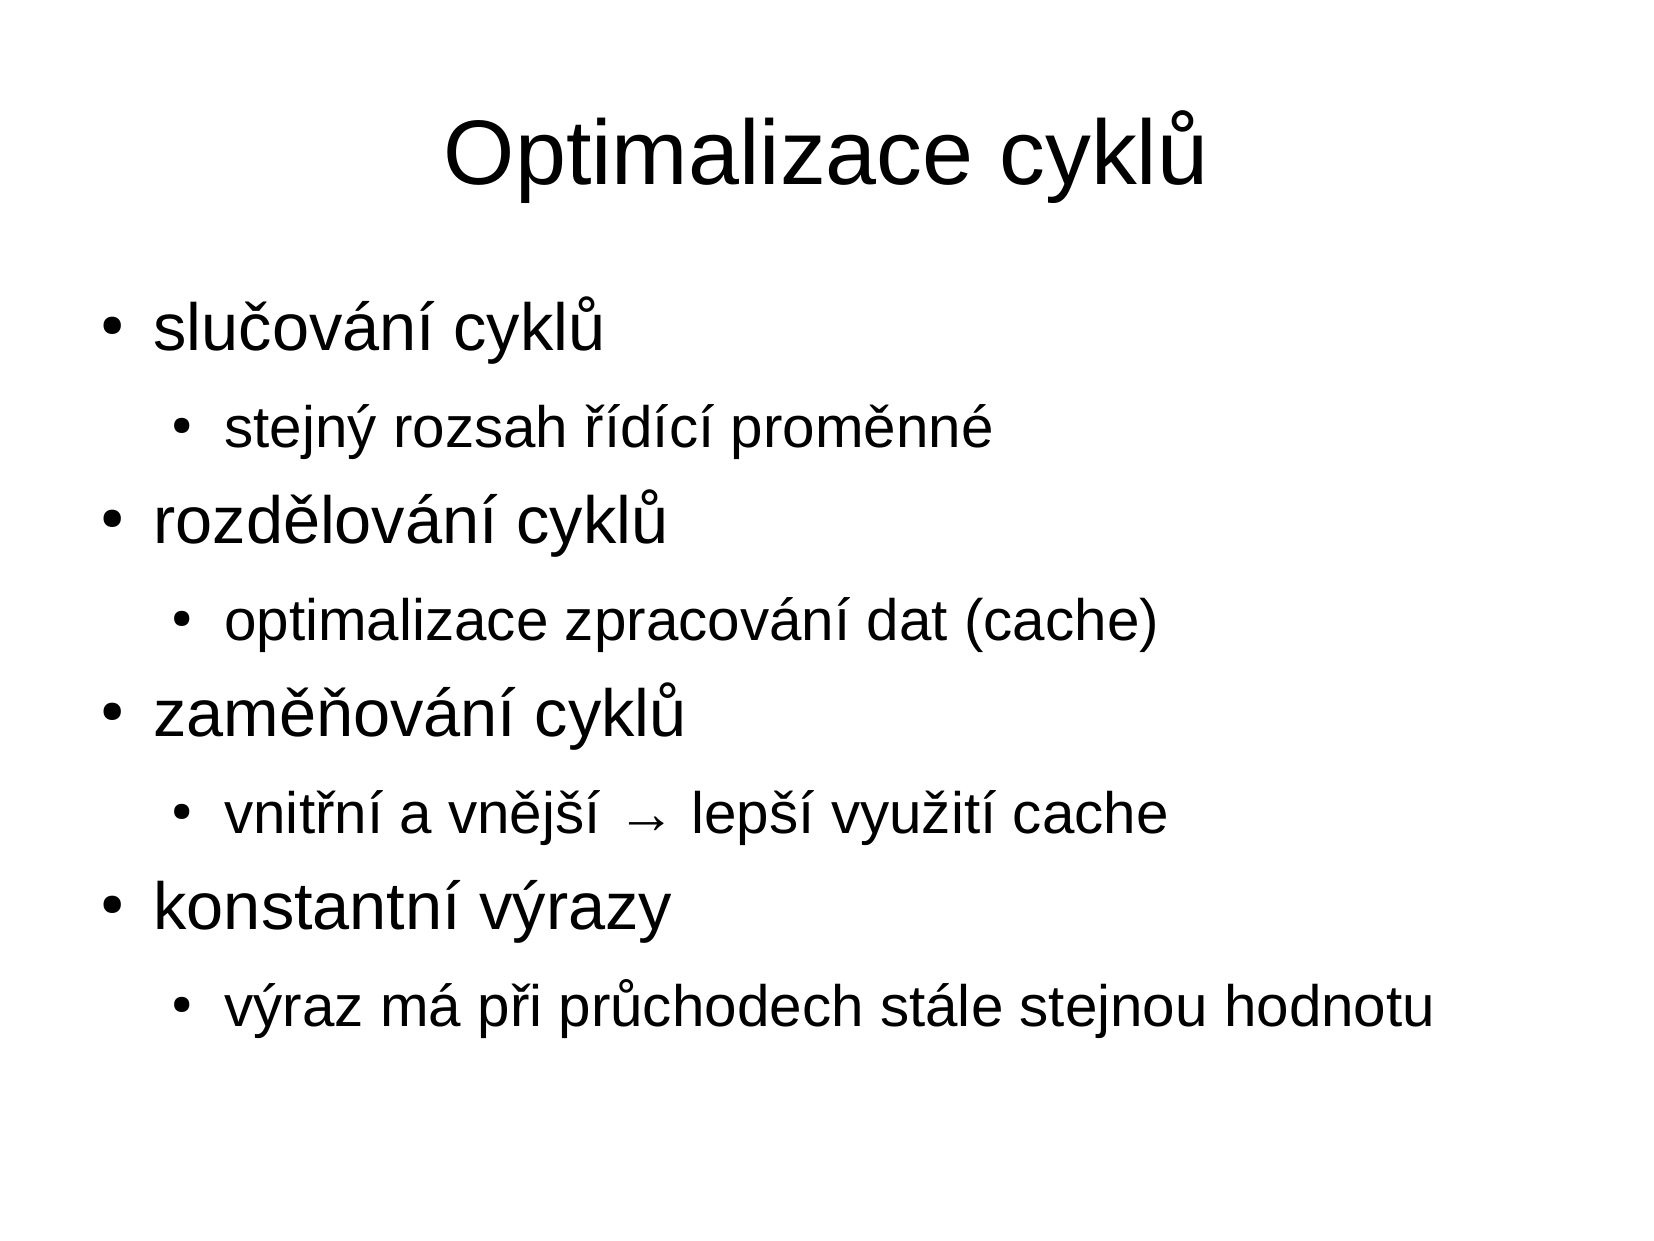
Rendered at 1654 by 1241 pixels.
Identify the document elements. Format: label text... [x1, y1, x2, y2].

title Optimalizace cyklů [82, 56, 1571, 250]
list slučování cyklů stejný rozsah řídící proměnné rozdělování cyklů optimalizace zpracování dat (cache) zaměňování cyklů vnitřní a vnější → lepší využití cache konstantní výrazy výraz má při průchodech stále stejnou hodnotu [82, 290, 1571, 1094]
